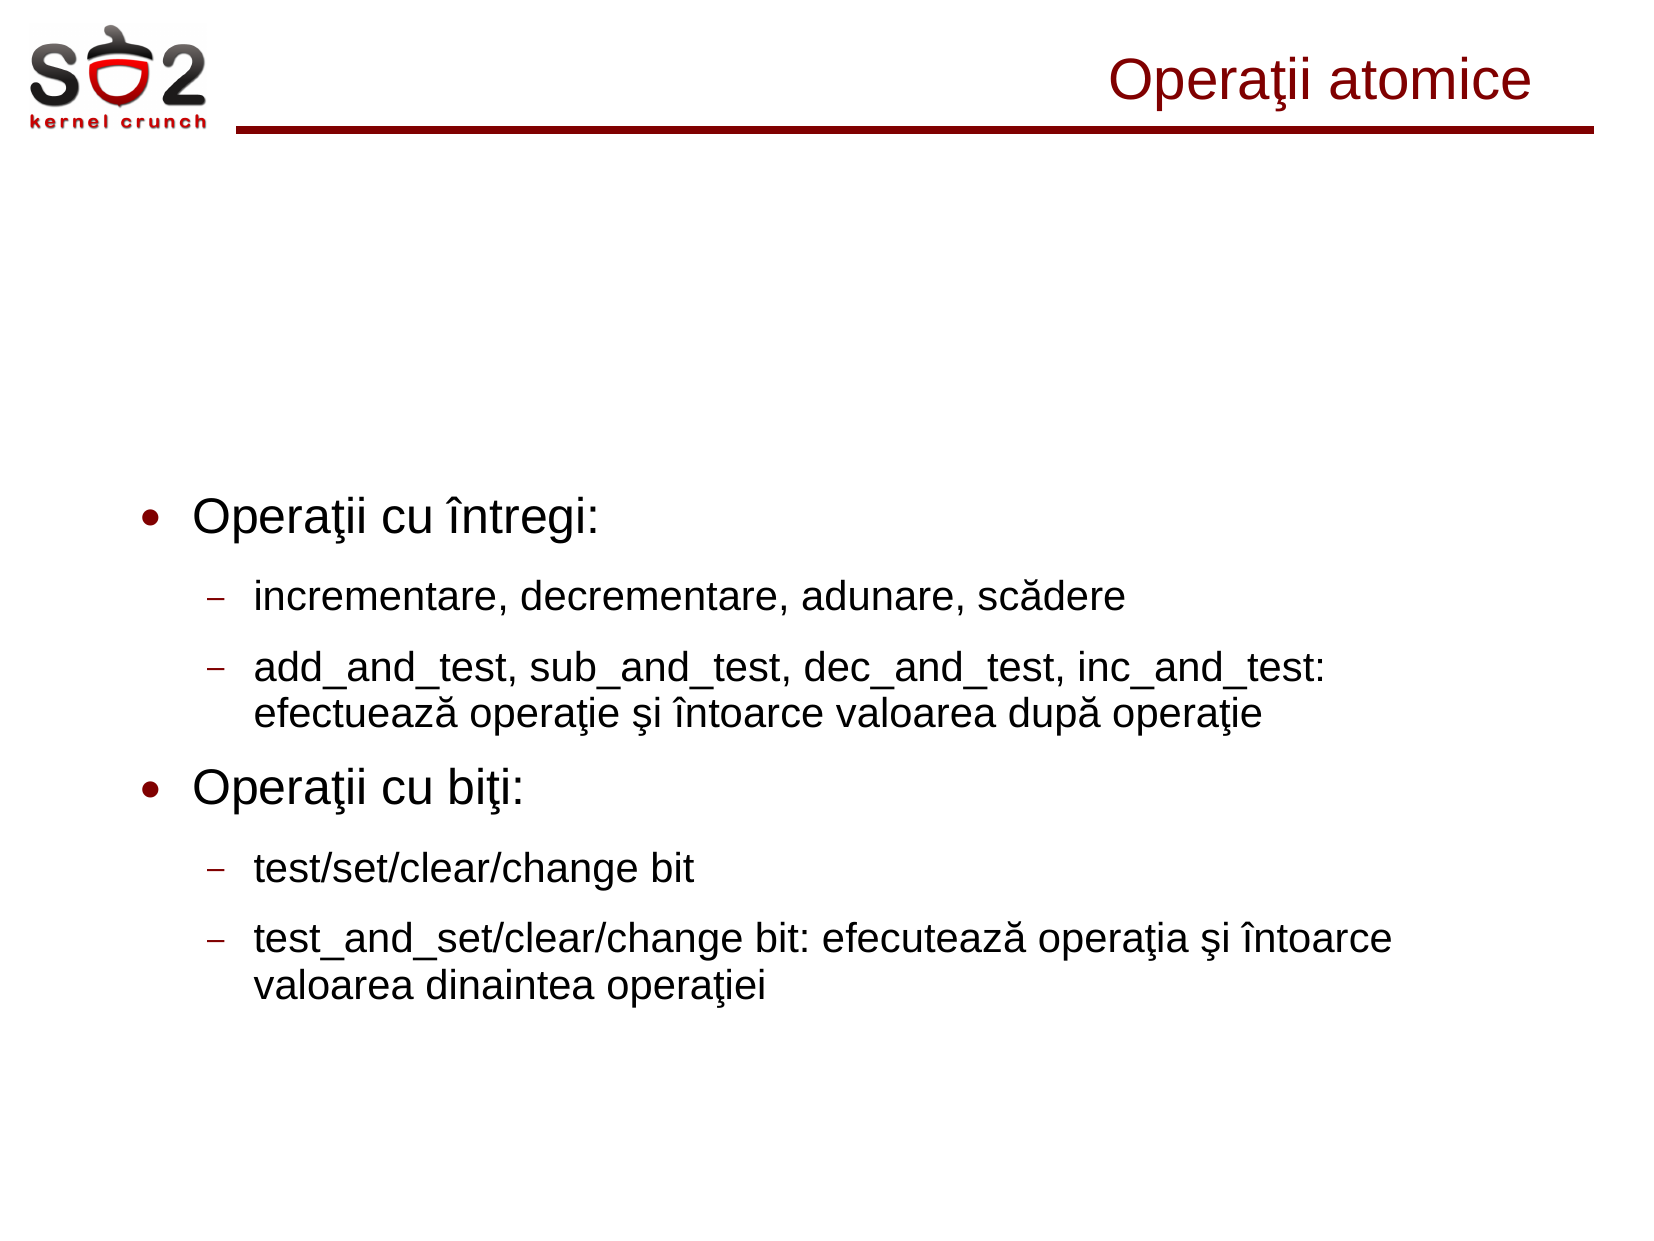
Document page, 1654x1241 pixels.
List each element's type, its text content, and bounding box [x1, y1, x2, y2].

title Operaţii atomice [121, 11, 1534, 148]
list Operaţii cu întregi: incrementare, decrementare, adunare, scădere add_and_test, sub_and_test, dec_and_test, inc_and_test: efectuează operaţie şi întoarce valoarea după operaţie Operaţii cu biţi: test/set/clear/change bit test_and_set/clear/change bit: efecutează operaţia şi întoarce valoarea dinaintea operaţiei [121, 357, 1534, 1139]
picture [29, 23, 121, 130]
